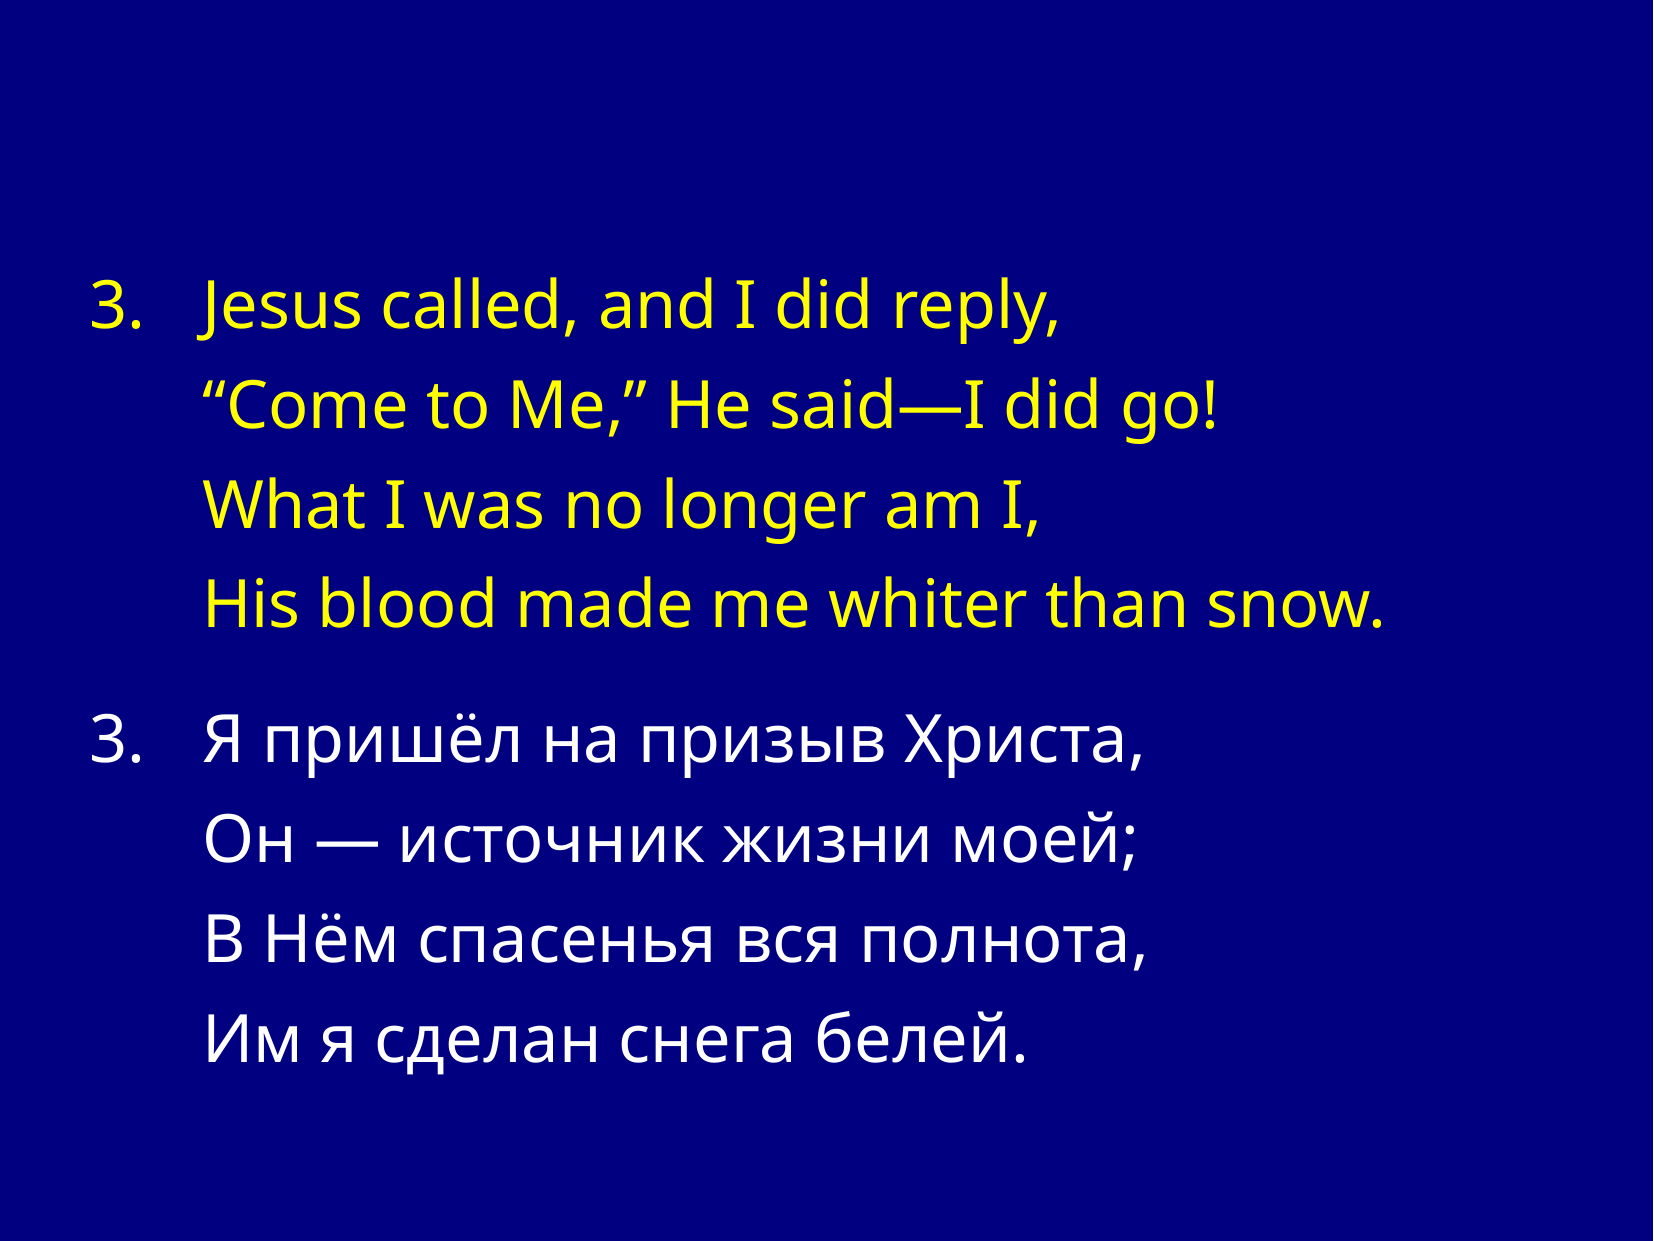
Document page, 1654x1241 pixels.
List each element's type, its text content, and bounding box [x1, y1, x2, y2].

text_box 3. Я пришёл на призыв Христа, Он — источник жизни моей; В Нём спасенья вся полнота, Им я сделан снега белей. [75, 675, 1576, 1163]
text_box 3. Jesus called, and I did reply, “Come to Me,” He said—I did go! What I was no longer am I, His blood made me whiter than snow. [75, 150, 1576, 638]
